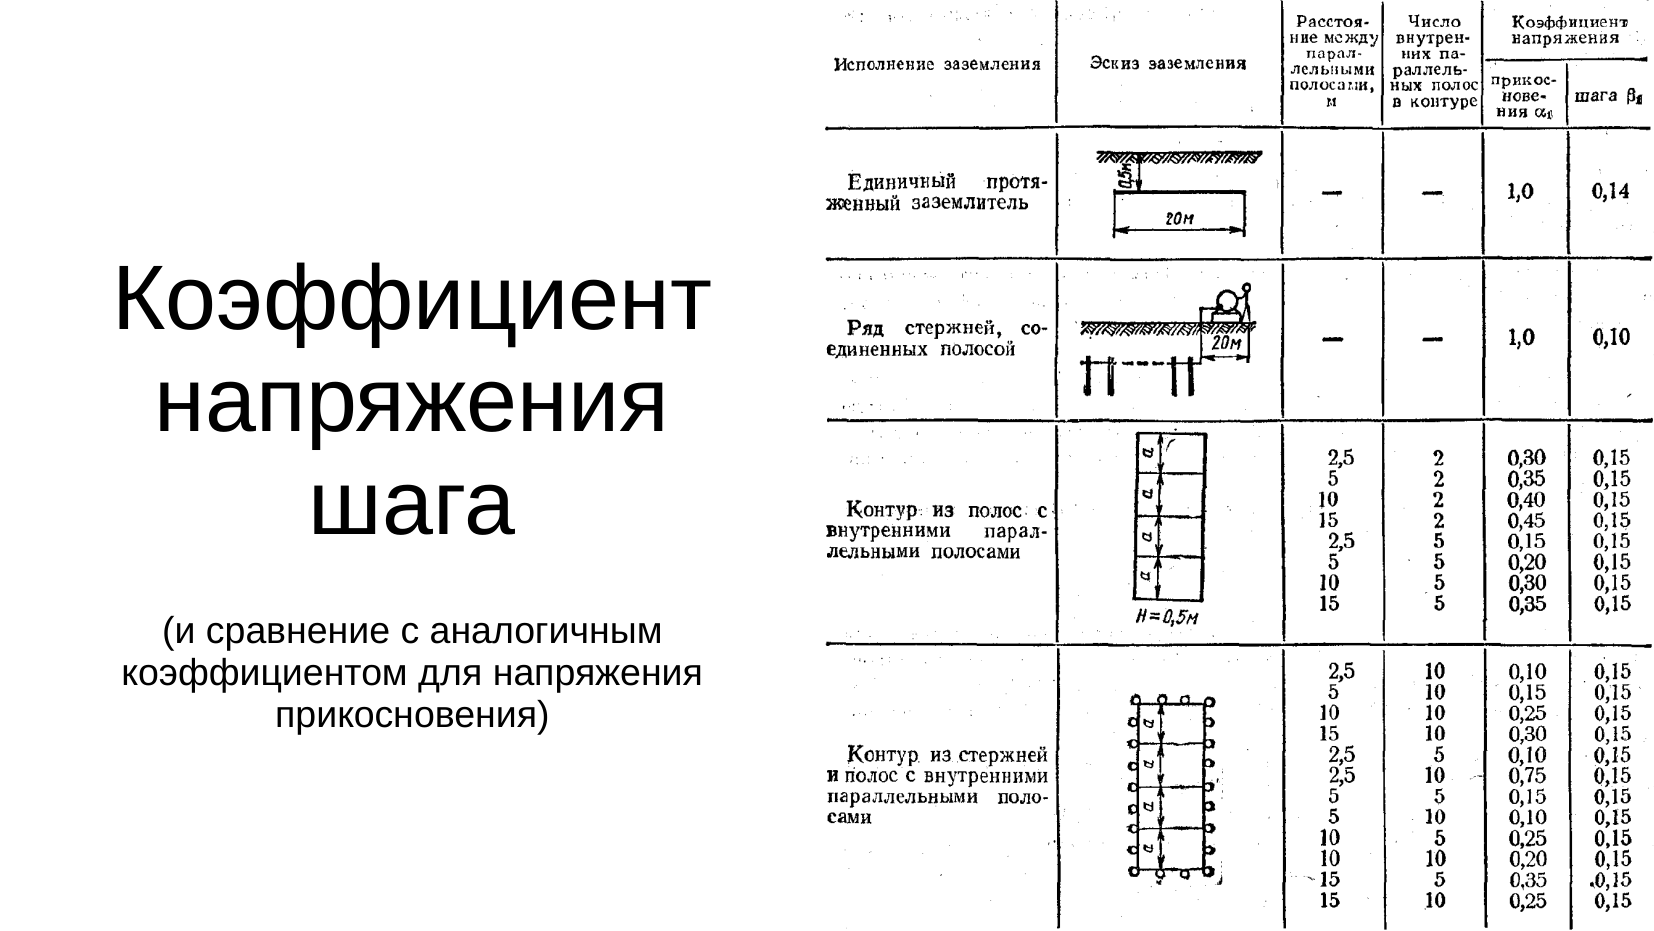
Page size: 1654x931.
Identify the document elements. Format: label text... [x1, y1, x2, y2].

text_box (и сравнение с аналогичным коэффициентом для напряжения прикосновения) [78, 602, 747, 761]
title Коэффициент напряжения шага [78, 246, 747, 554]
picture [820, 0, 1654, 931]
